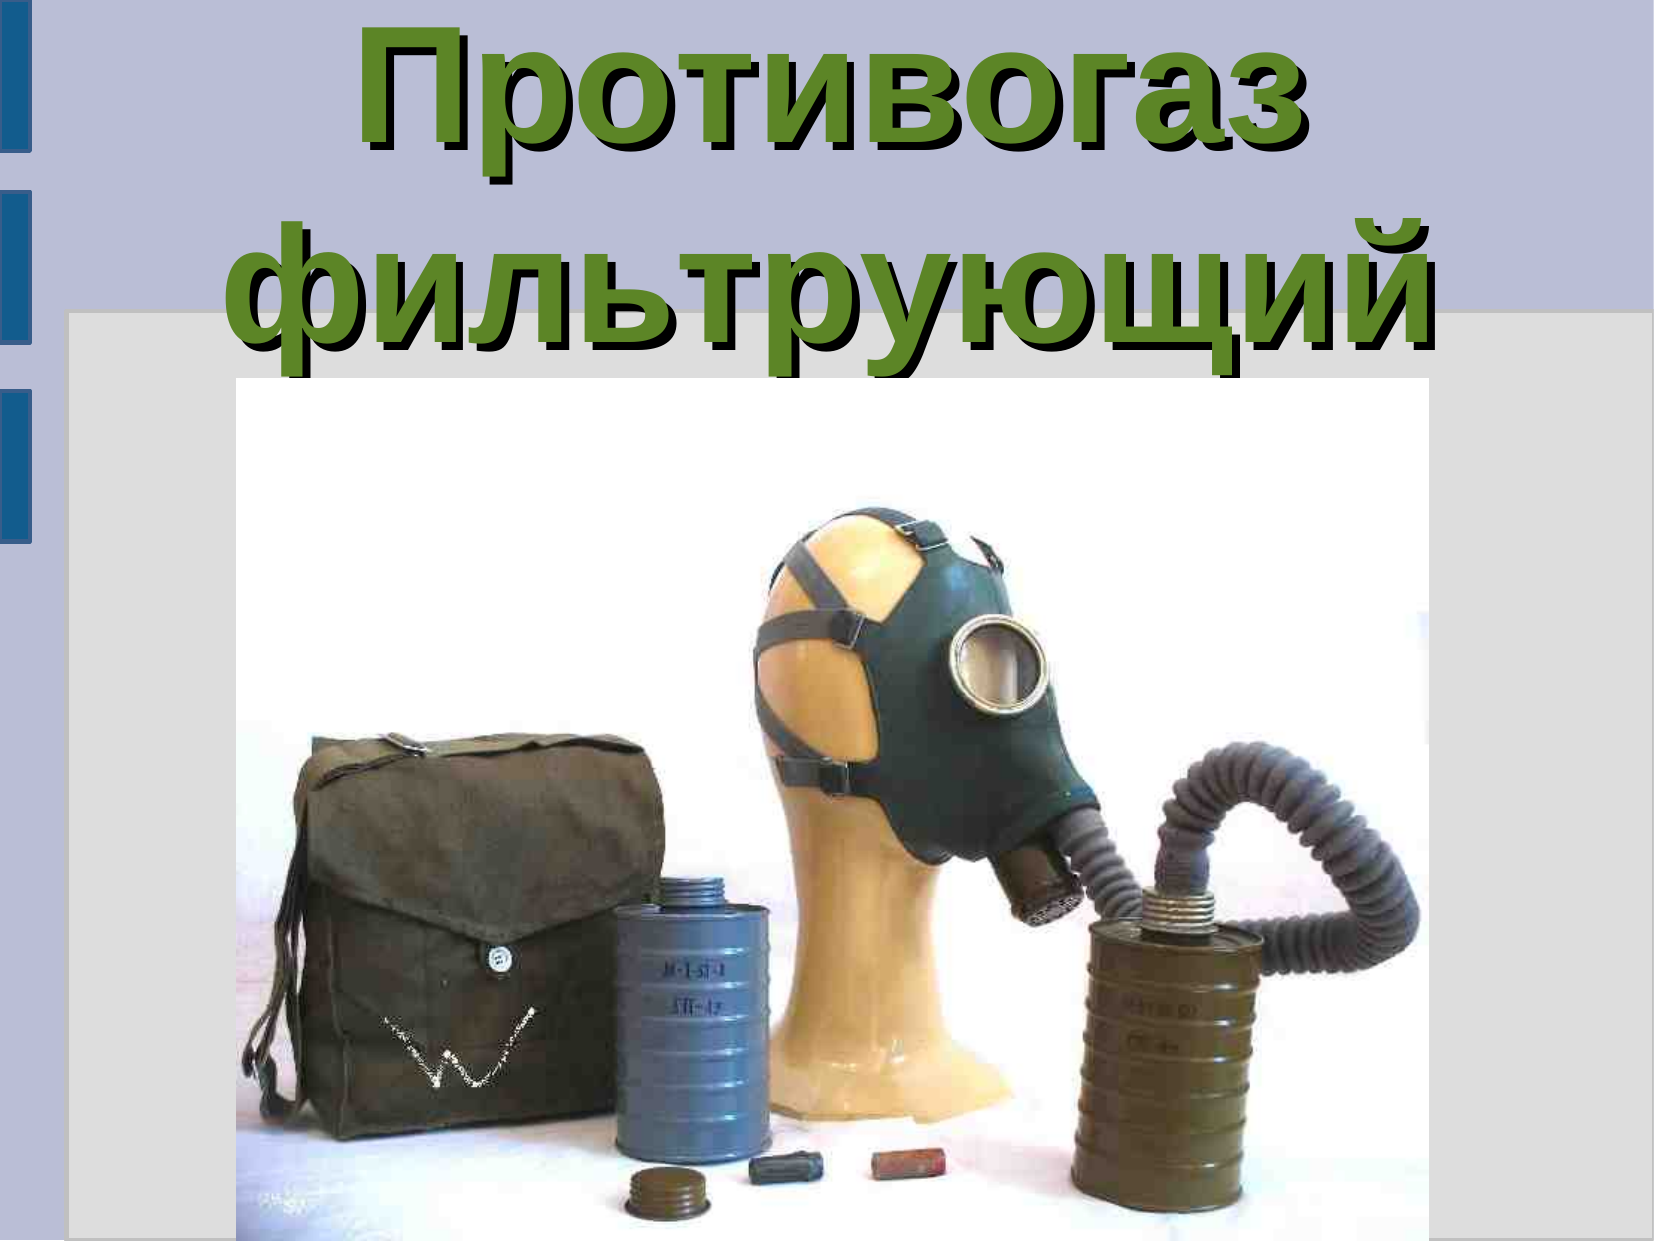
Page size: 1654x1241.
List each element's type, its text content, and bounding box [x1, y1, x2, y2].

picture [236, 378, 1429, 1241]
title Противогаз фильтрующий [124, 0, 1537, 363]
